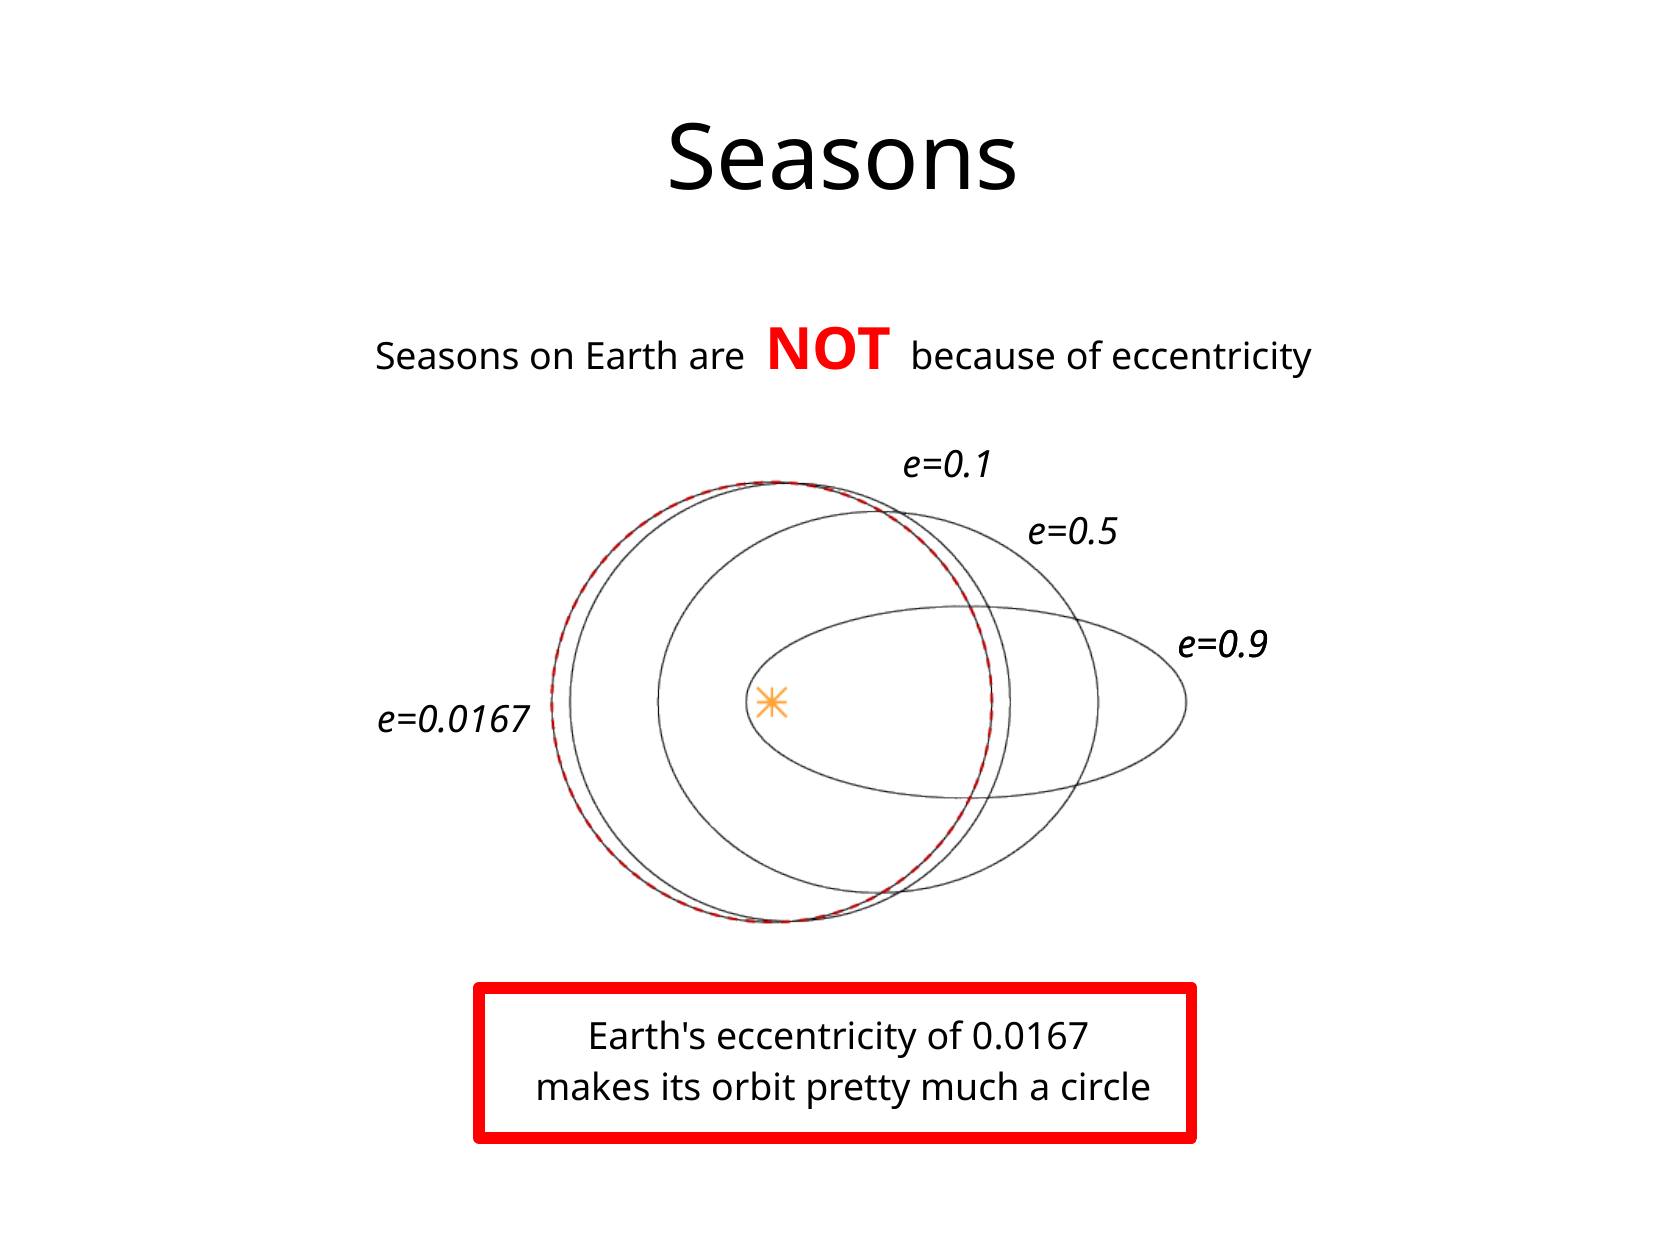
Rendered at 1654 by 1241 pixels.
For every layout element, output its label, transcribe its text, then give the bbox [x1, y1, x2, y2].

text_box e=0.9 [1162, 609, 1288, 677]
picture [450, 422, 1238, 985]
title Seasons [82, 49, 1571, 257]
text_box e=0.5 [1012, 497, 1138, 565]
text_box e=0.0167 [362, 684, 550, 752]
text_box Earth's eccentricity of 0.0167 makes its orbit pretty much a circle [487, 1002, 1186, 1122]
text_box Seasons on Earth are NOT because of eccentricity [225, 300, 1463, 397]
text_box e=0.1 [887, 430, 1007, 498]
